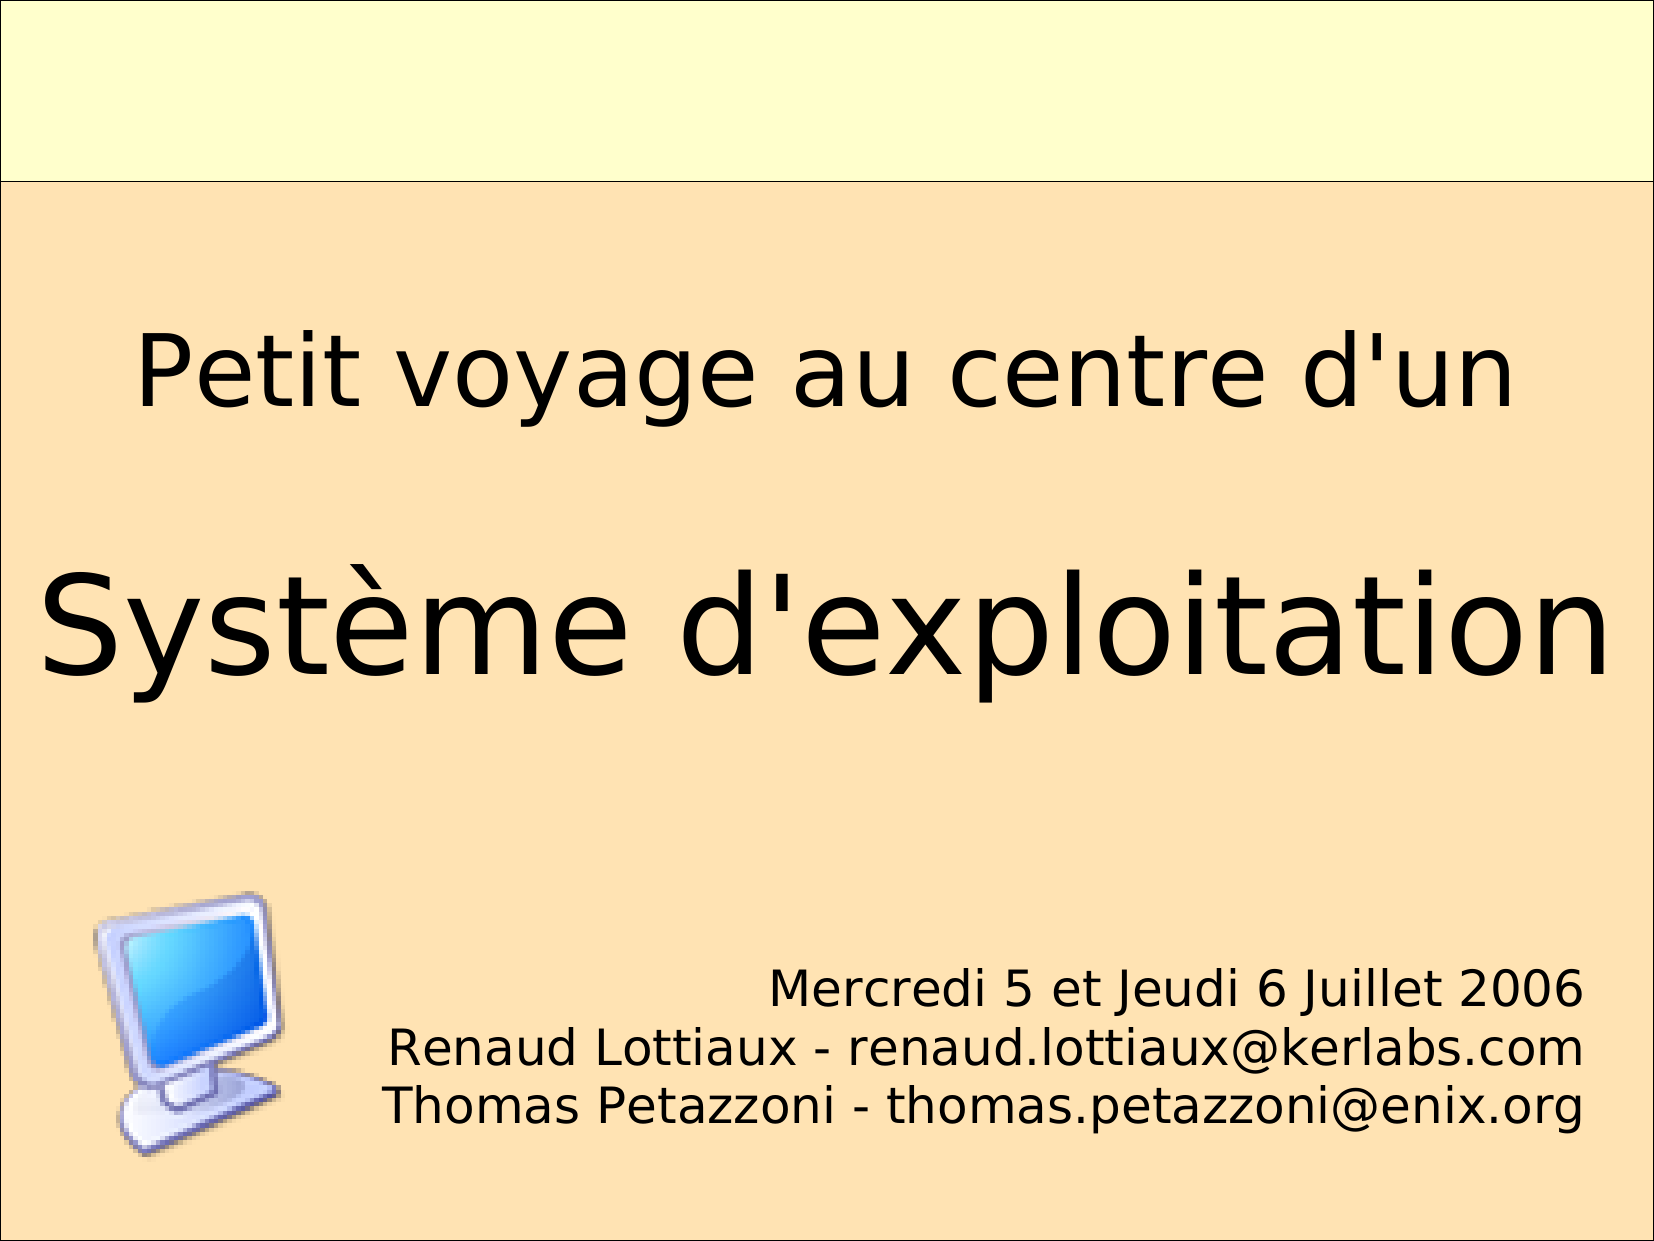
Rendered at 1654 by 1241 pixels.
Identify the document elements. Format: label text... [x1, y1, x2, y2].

text_box Petit voyage au centre d'un Système d'exploitation [0, 306, 1654, 929]
text_box Mercredi 5 et Jeudi 6 Juillet 2006 Renaud Lottiaux - renaud.lottiaux@kerlabs.com Thomas Petazzoni - thomas.petazzoni@enix.org [61, 952, 1601, 1201]
text_box [325, 312, 1402, 388]
picture [49, 891, 335, 1162]
